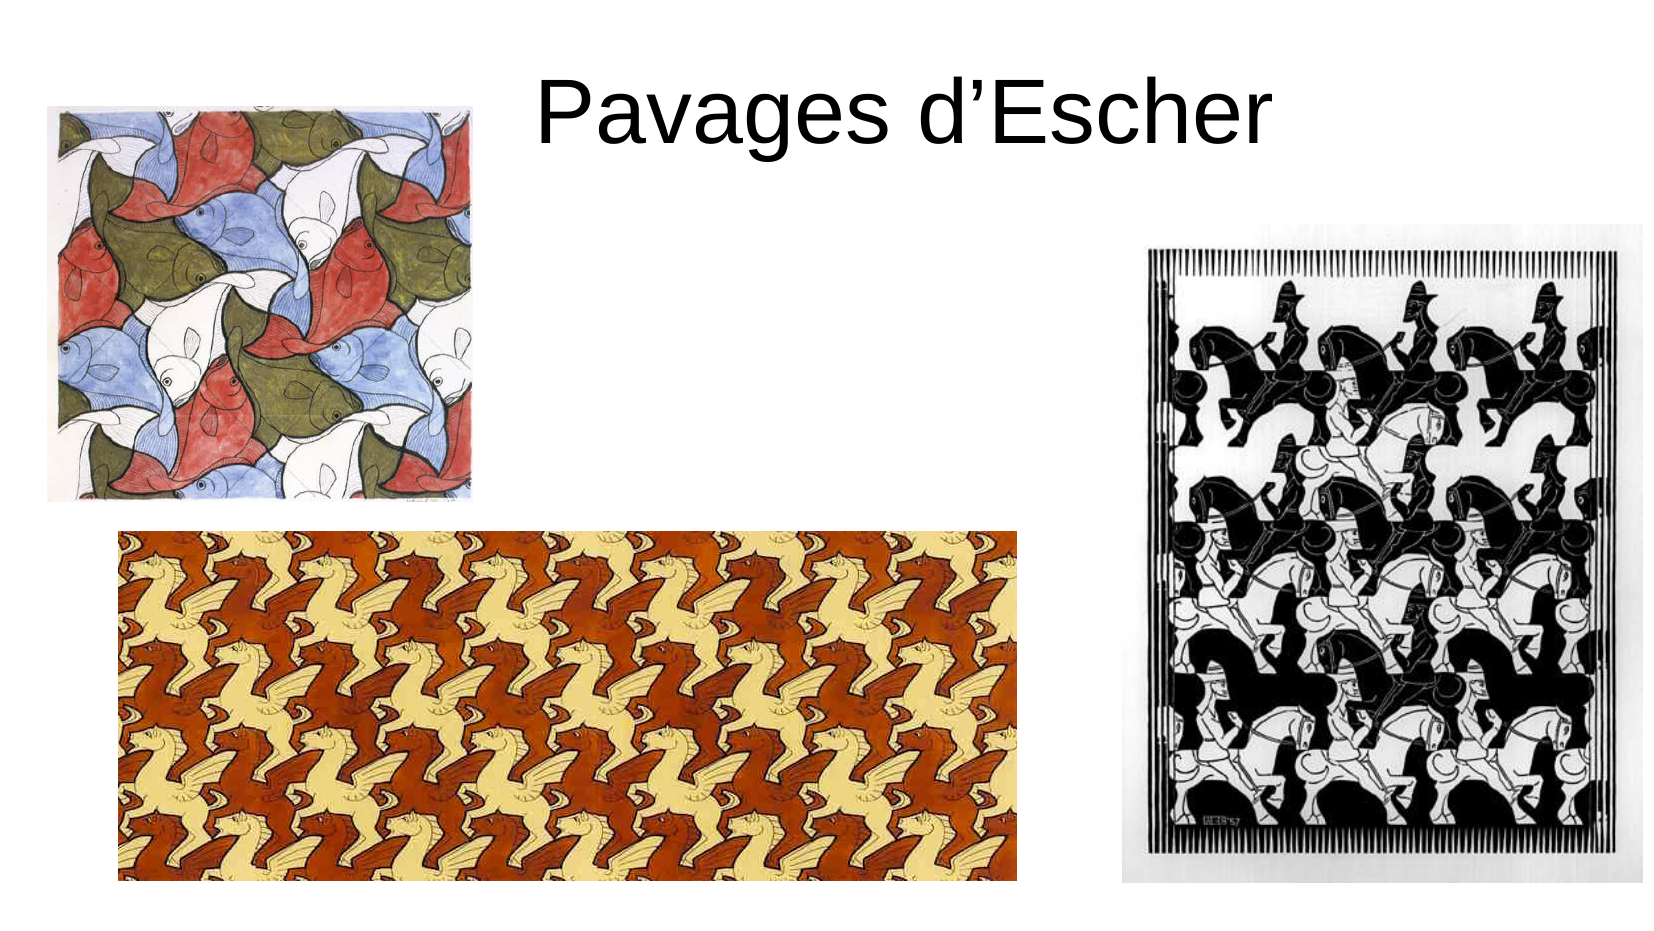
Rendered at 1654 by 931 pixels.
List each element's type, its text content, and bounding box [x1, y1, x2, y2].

picture [47, 106, 473, 502]
picture [1122, 224, 1643, 883]
title Pavages d’Escher [160, 33, 1649, 190]
picture [118, 531, 1017, 881]
